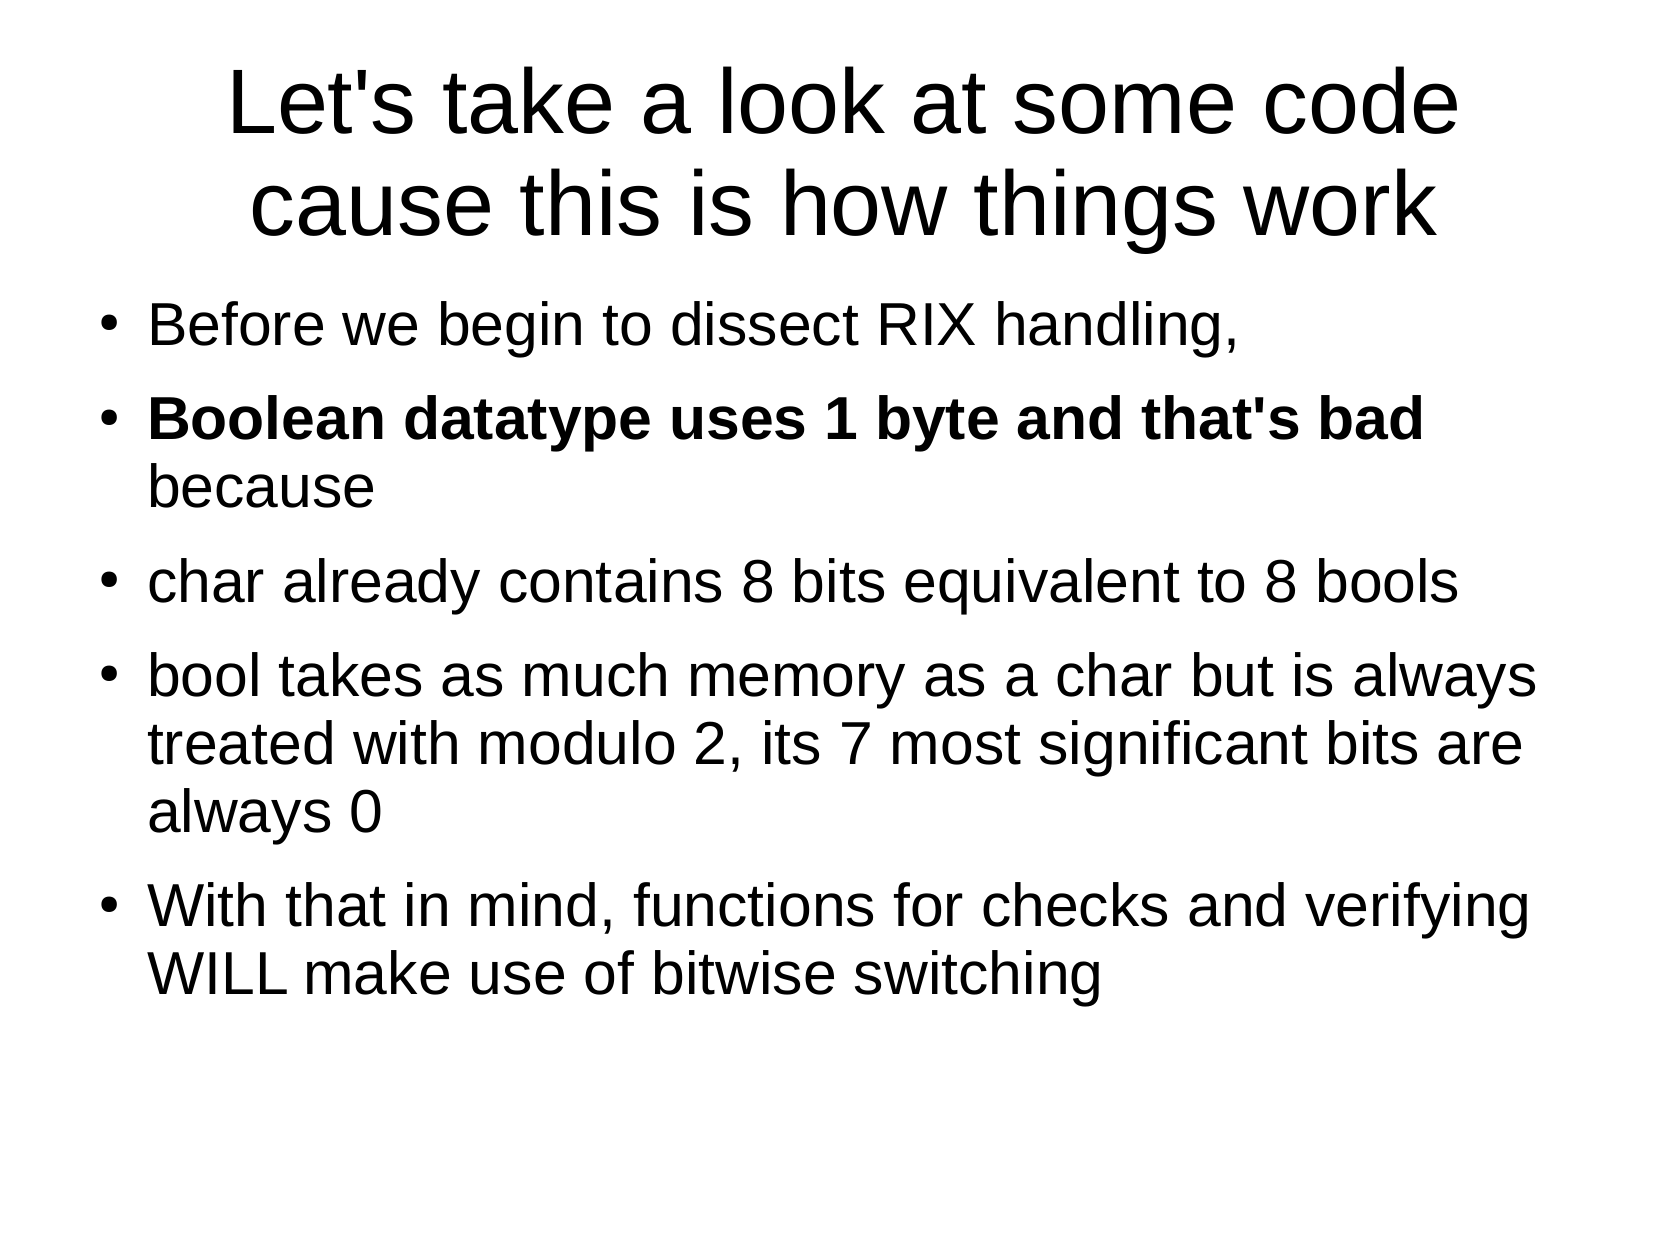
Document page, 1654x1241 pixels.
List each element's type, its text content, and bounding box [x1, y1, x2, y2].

list Before we begin to dissect RIX handling, Boolean datatype uses 1 byte and that's bad because char already contains 8 bits equivalent to 8 bools bool takes as much memory as a char but is always treated with modulo 2, its 7 most significant bits are always 0 With that in mind, functions for checks and verifying WILL make use of bitwise switching [82, 290, 1571, 1010]
title Let's take a look at some code cause this is how things work [82, 49, 1571, 257]
